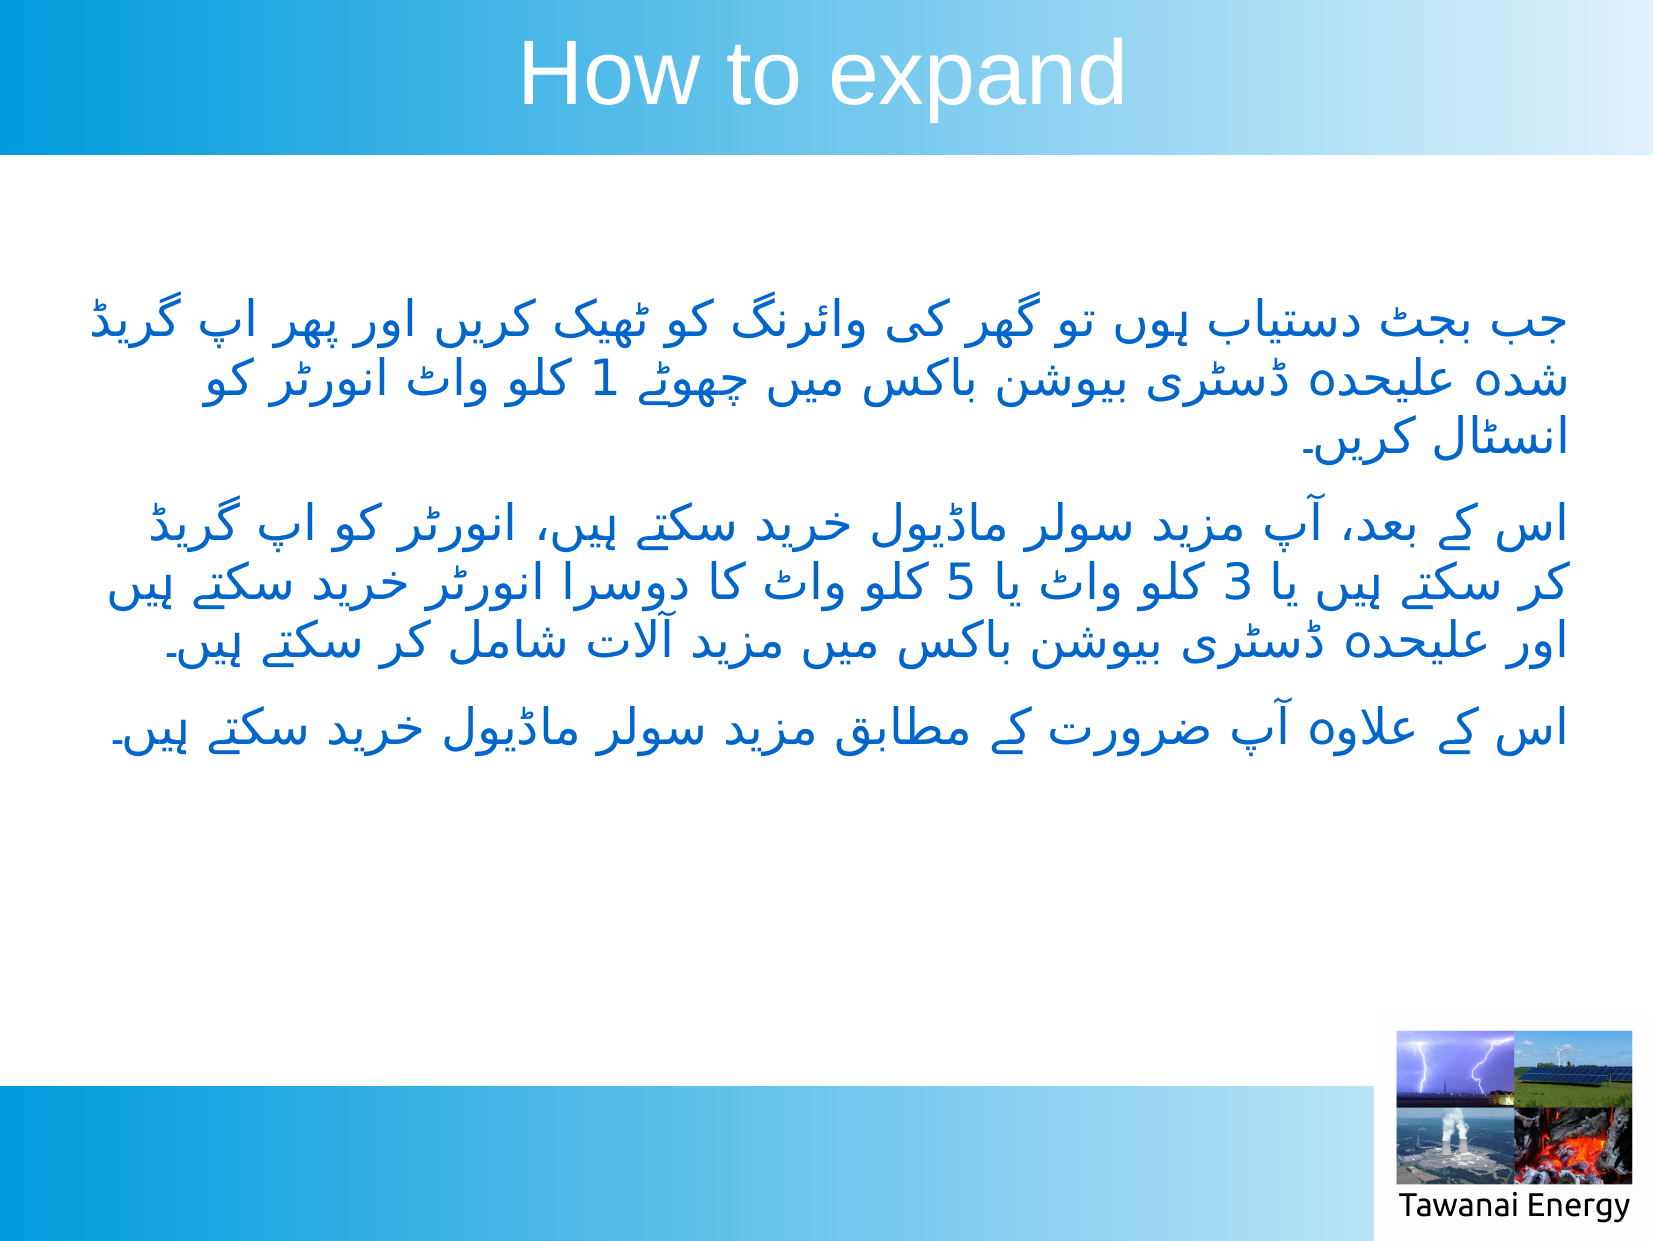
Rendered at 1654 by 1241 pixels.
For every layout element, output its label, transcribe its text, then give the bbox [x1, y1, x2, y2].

picture [1374, 1009, 1654, 1241]
list جب بجٹ دستیاب ہوں تو گھر کی وائرنگ کو ٹھیک کریں اور پھر اپ گریڈ شدہ علیحدہ ڈسٹری بیوشن باکس میں چھوٹے 1 کلو واٹ انورٹر کو انسٹال کریں۔ اس کے بعد، آپ مزید سولر ماڈیول خرید سکتے ہیں، انورٹر کو اپ گریڈ کر سکتے ہیں یا 3 کلو واٹ یا 5 کلو واٹ کا دوسرا انورٹر خرید سکتے ہیں اور علیحدہ ڈسٹری بیوشن باکس میں مزید آلات شامل کر سکتے ہیں۔ اس کے علاوہ آپ ضرورت کے مطابق مزید سولر ماڈیول خرید سکتے ہیں۔ [82, 290, 1571, 1010]
title How to expand [79, 20, 1568, 126]
